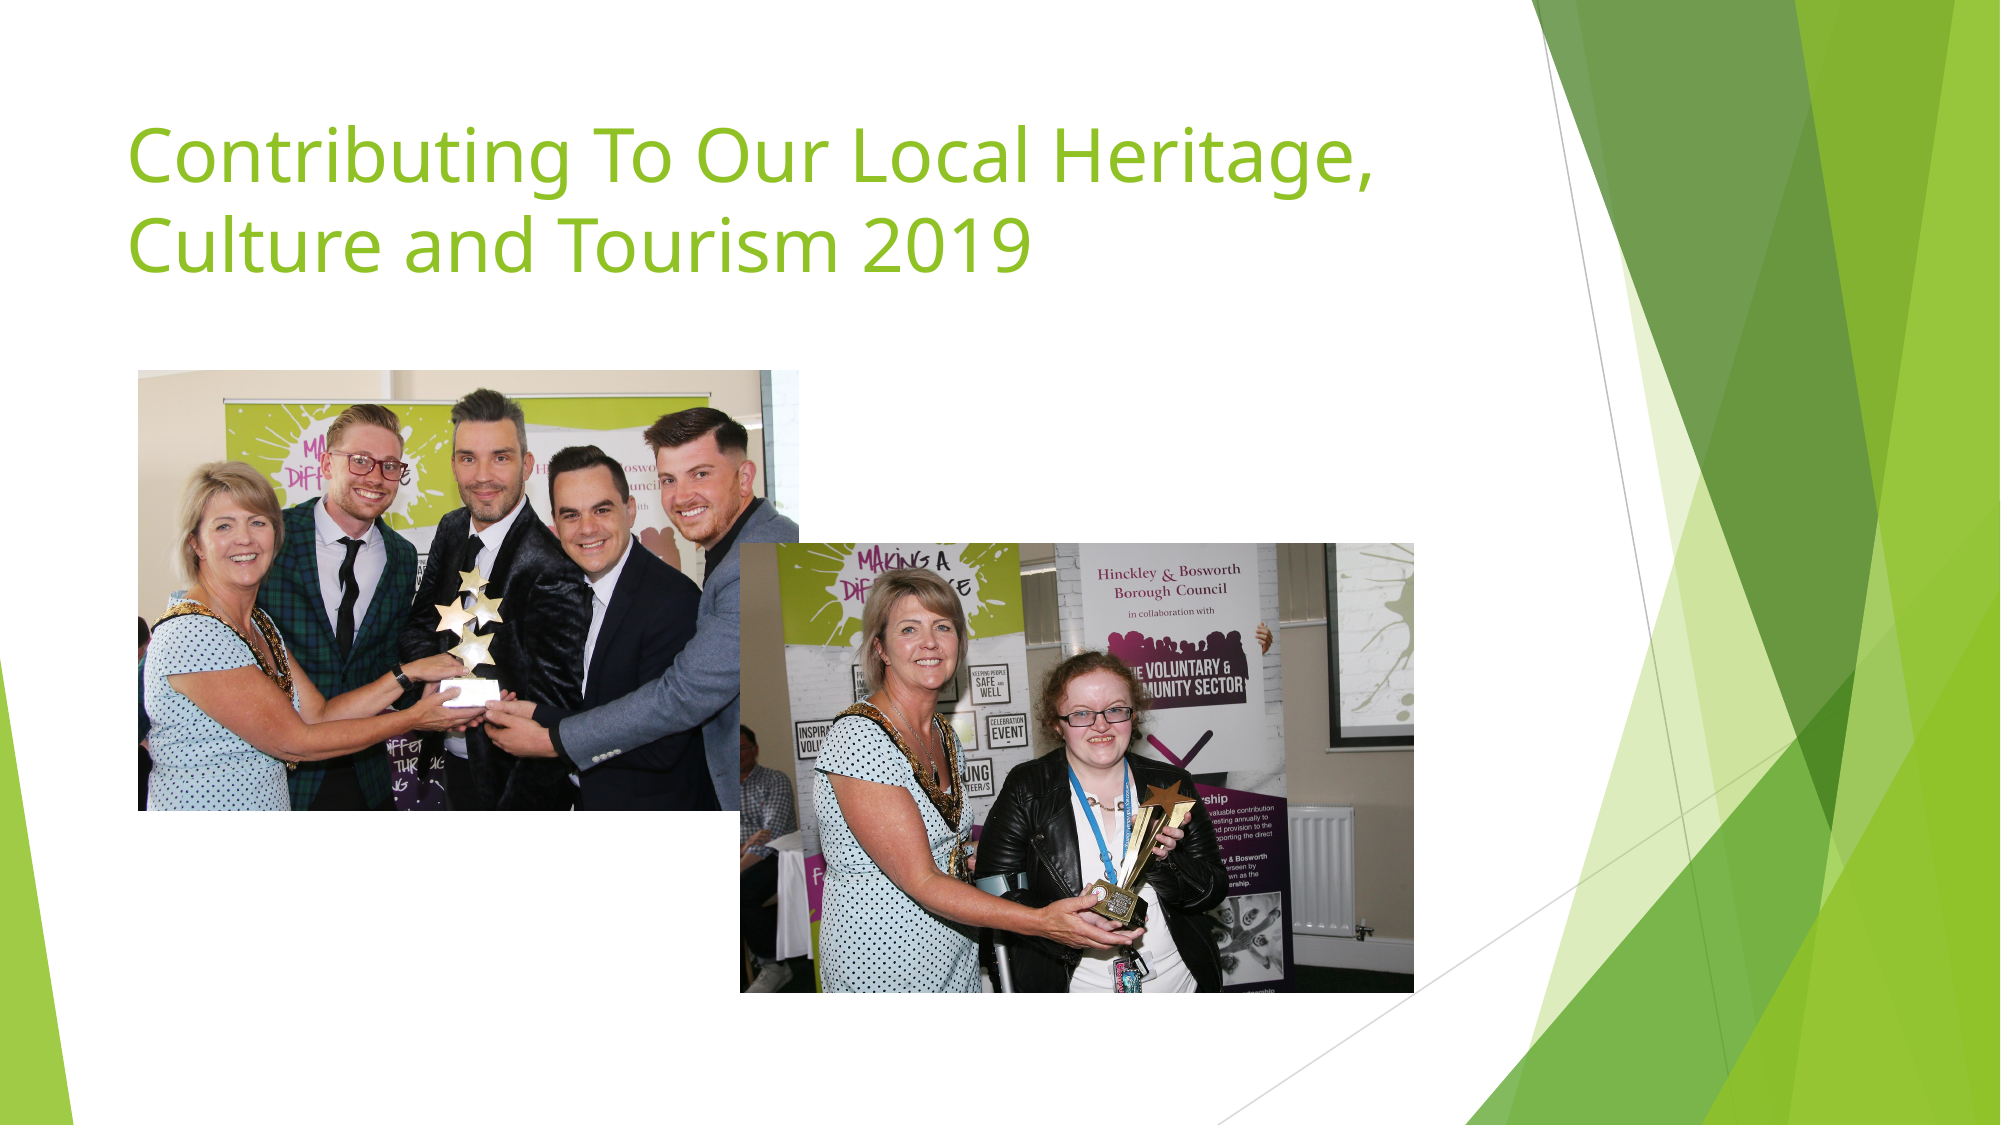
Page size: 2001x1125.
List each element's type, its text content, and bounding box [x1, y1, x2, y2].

picture [138, 371, 1414, 993]
title Contributing To Our Local Heritage, Culture and Tourism 2019 [111, 99, 1522, 317]
